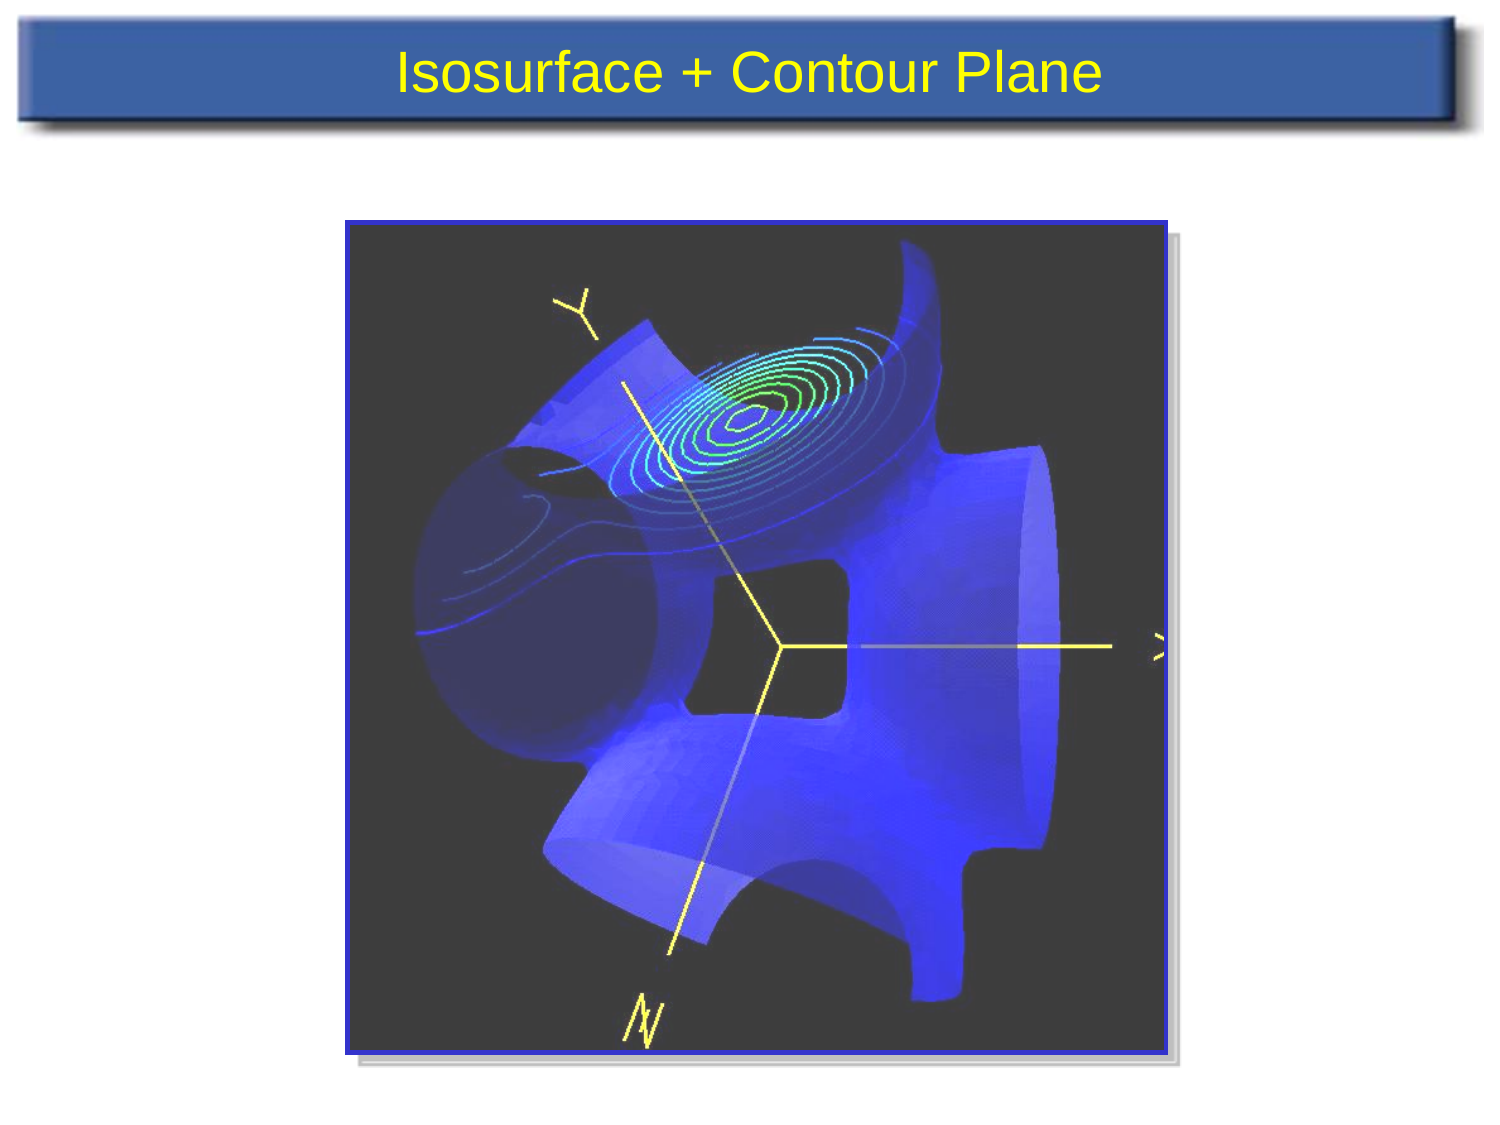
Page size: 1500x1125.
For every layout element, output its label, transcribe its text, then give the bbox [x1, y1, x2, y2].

title Isosurface + Contour Plane [112, 0, 1388, 138]
picture [16, 13, 1484, 141]
picture [350, 224, 1164, 1051]
